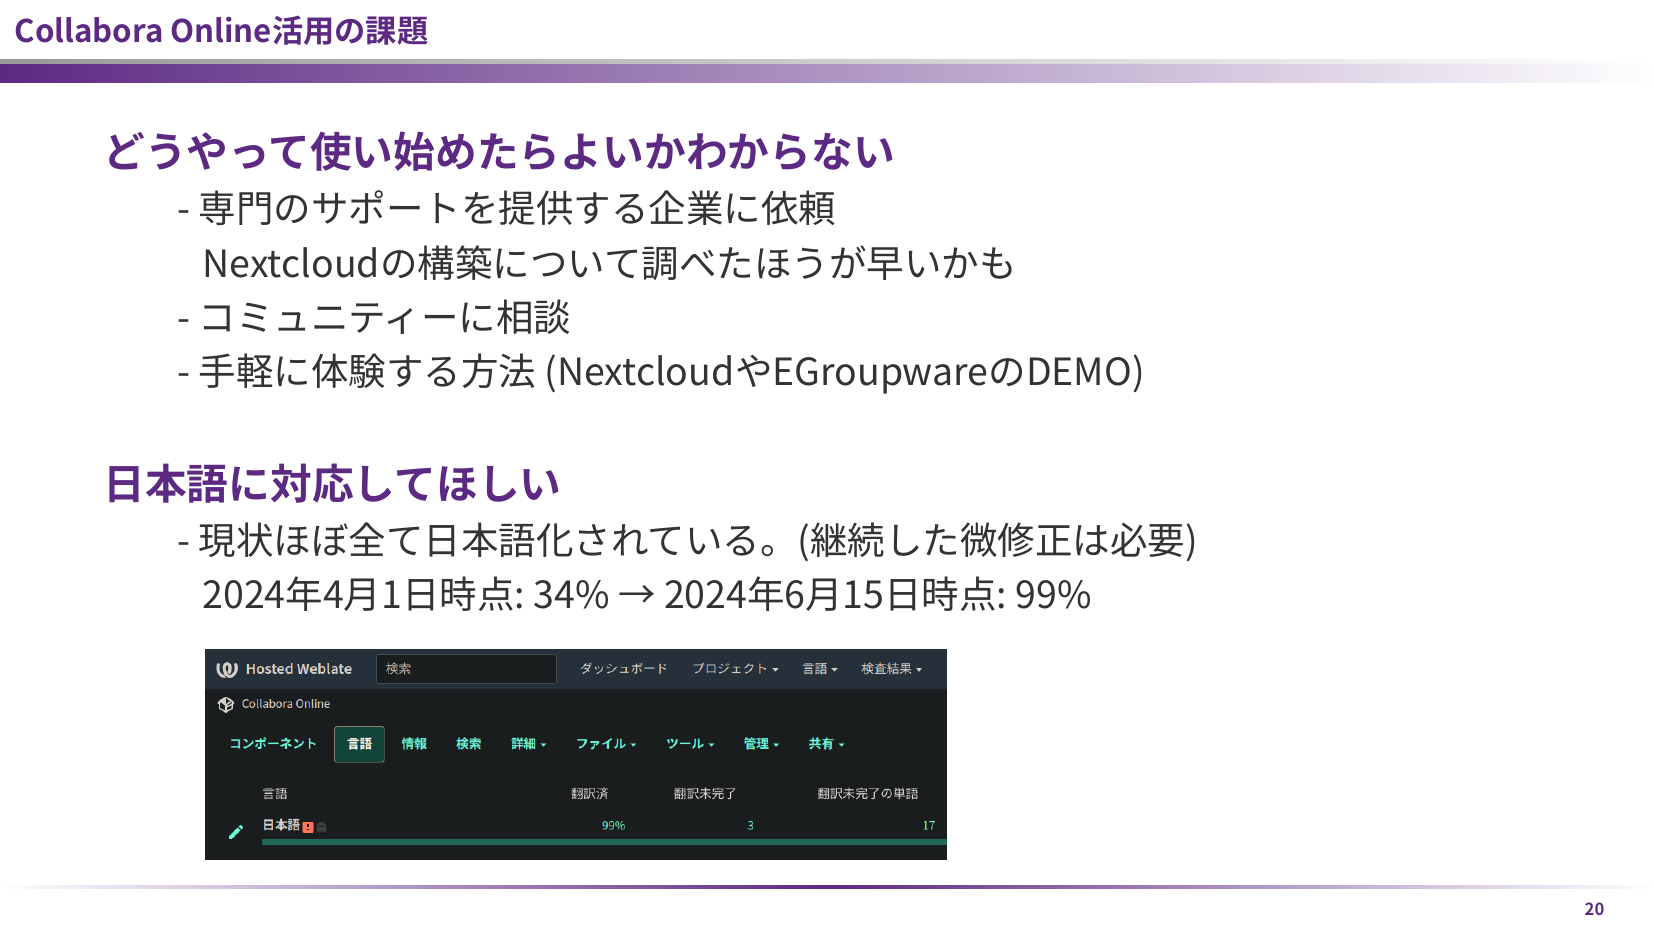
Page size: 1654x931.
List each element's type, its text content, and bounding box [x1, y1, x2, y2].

text_box [0, 59, 1654, 83]
picture [205, 649, 947, 860]
text_box [0, 885, 1654, 889]
text_box <番号> [1535, 888, 1654, 928]
text_box どうやって使い始めたらよいかわからない - 専門のサポートを提供する企業に依頼 Nextcloudの構築について調べたほうが早いかも - コミュニティーに相談 - 手軽に体験する方法 (NextcloudやEGroupwareのDEMO) 日本語に対応してほしい - 現状ほぼ全て日本語化されている。(継続した微修正は必要) 2024年4月1日時点: 34% → 2024年6月15日時点: 99% [88, 111, 1565, 628]
text_box Collabora Online活用の課題 [0, 0, 1376, 59]
